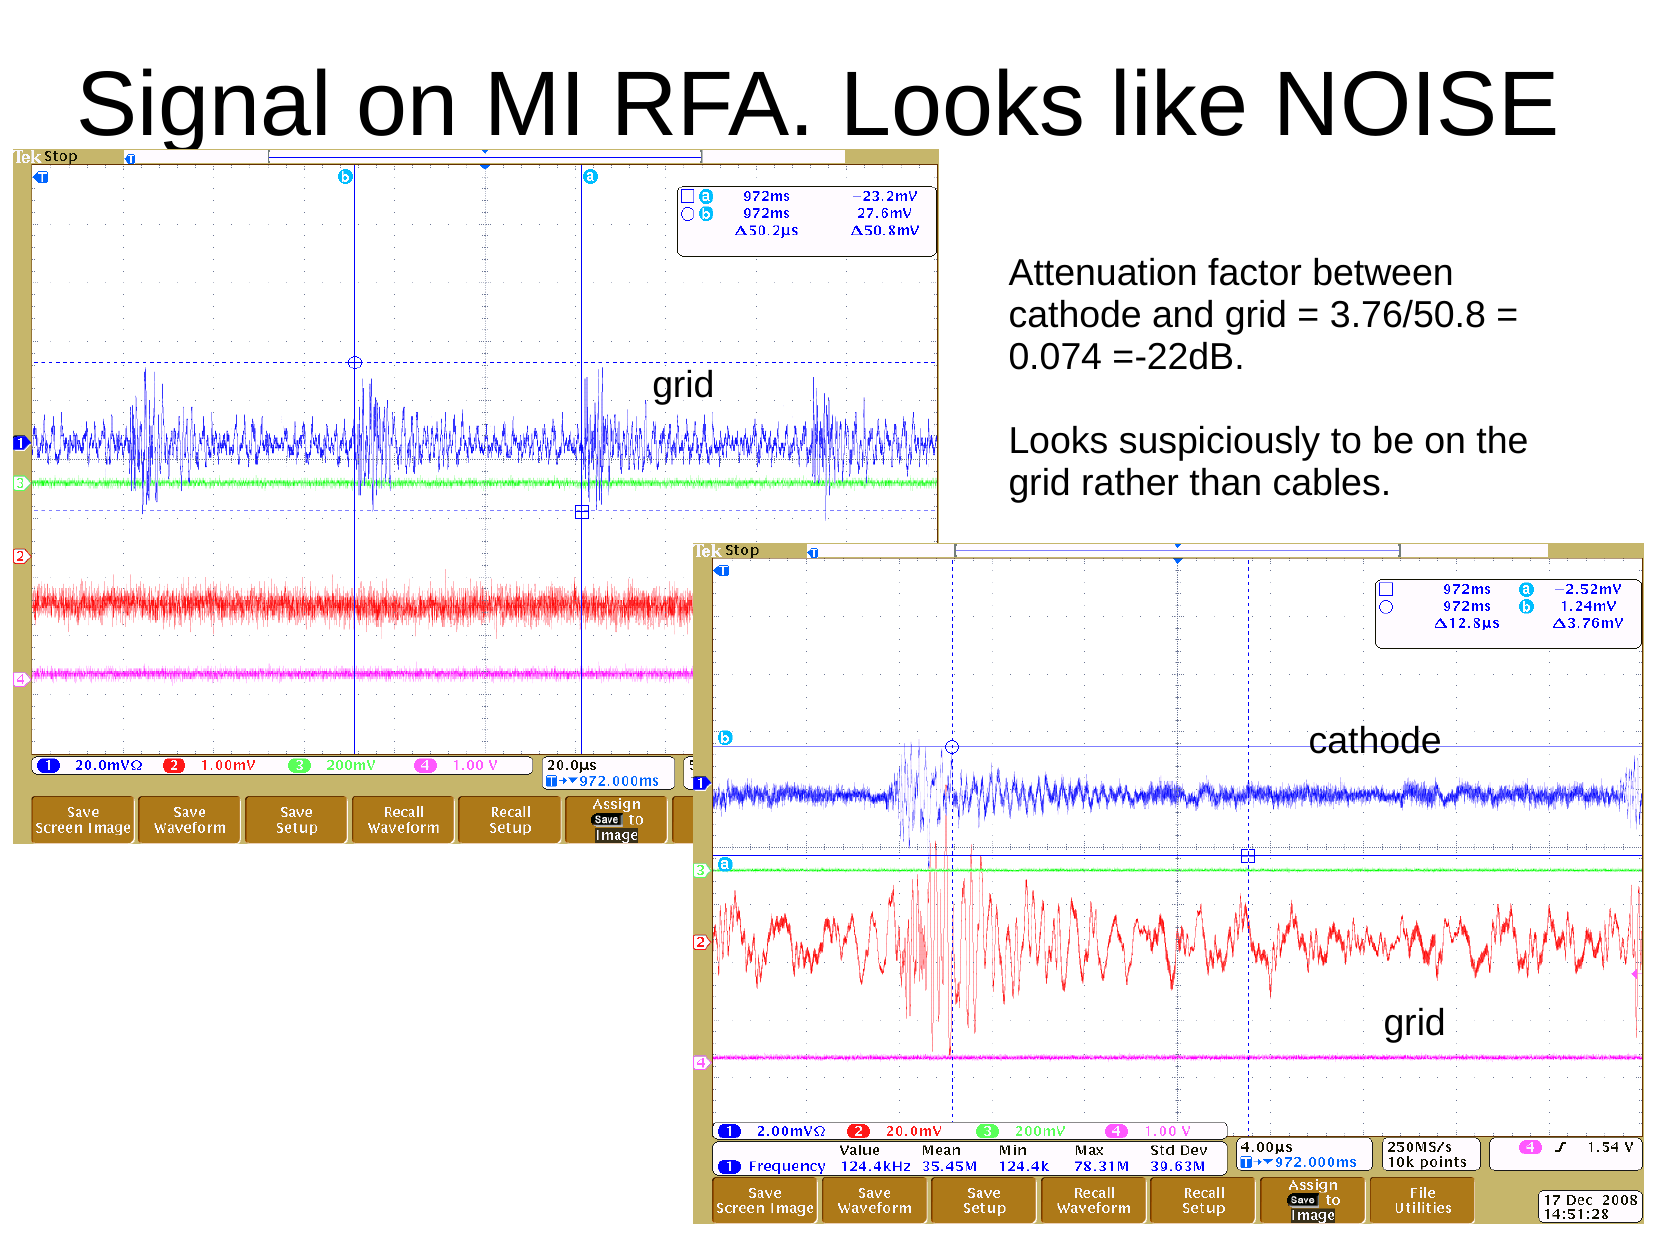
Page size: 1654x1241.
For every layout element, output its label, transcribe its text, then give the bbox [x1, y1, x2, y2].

title Signal on MI RFA. Looks like NOISE [75, 0, 1564, 208]
text_box cathode [1293, 711, 1557, 769]
text_box grid [637, 356, 807, 414]
text_box Attenuation factor between cathode and grid = 3.76/50.8 = 0.074 =-22dB. Looks suspiciously to be on the grid rather than cables. [993, 243, 1576, 511]
picture [13, 149, 1644, 1224]
text_box grid [1368, 993, 1557, 1051]
